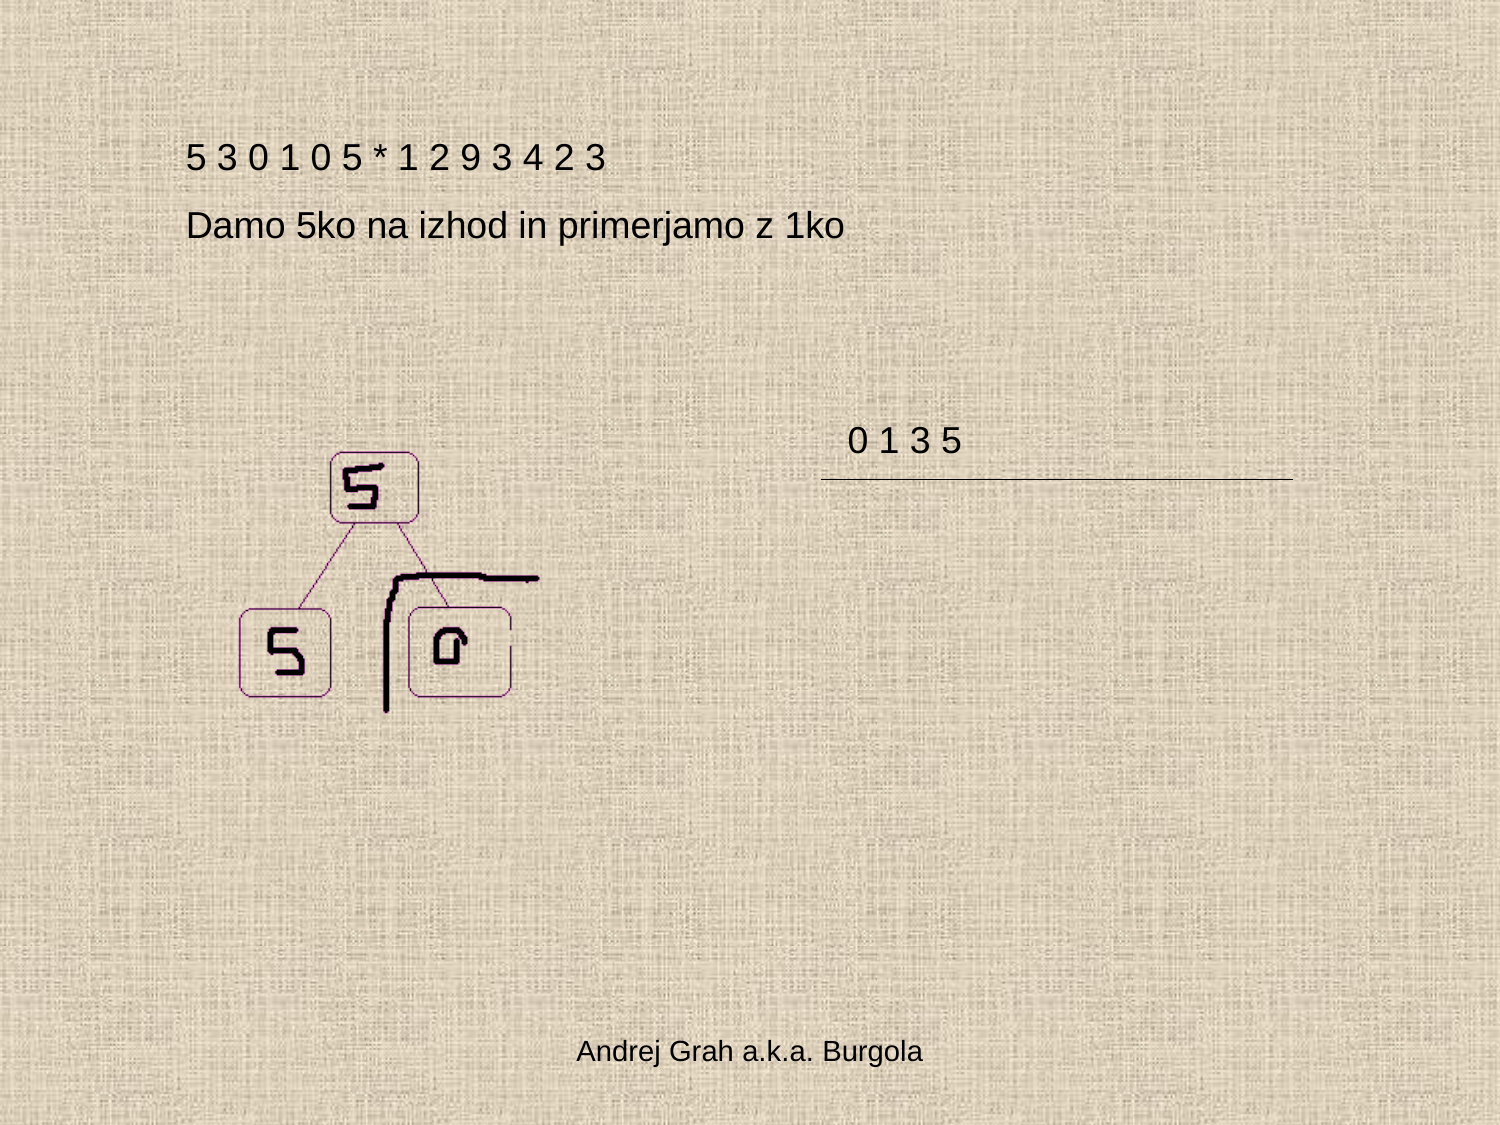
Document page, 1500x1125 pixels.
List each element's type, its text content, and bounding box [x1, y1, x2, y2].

text_box 5 3 0 1 0 5 * 1 2 9 3 4 2 3 Damo 5ko na izhod in primerjamo z 1ko [171, 125, 1235, 255]
text_box Andrej Grah a.k.a. Burgola [512, 1024, 988, 1103]
picture [0, 0, 1500, 1125]
text_box 0 1 3 5 [832, 408, 1258, 470]
